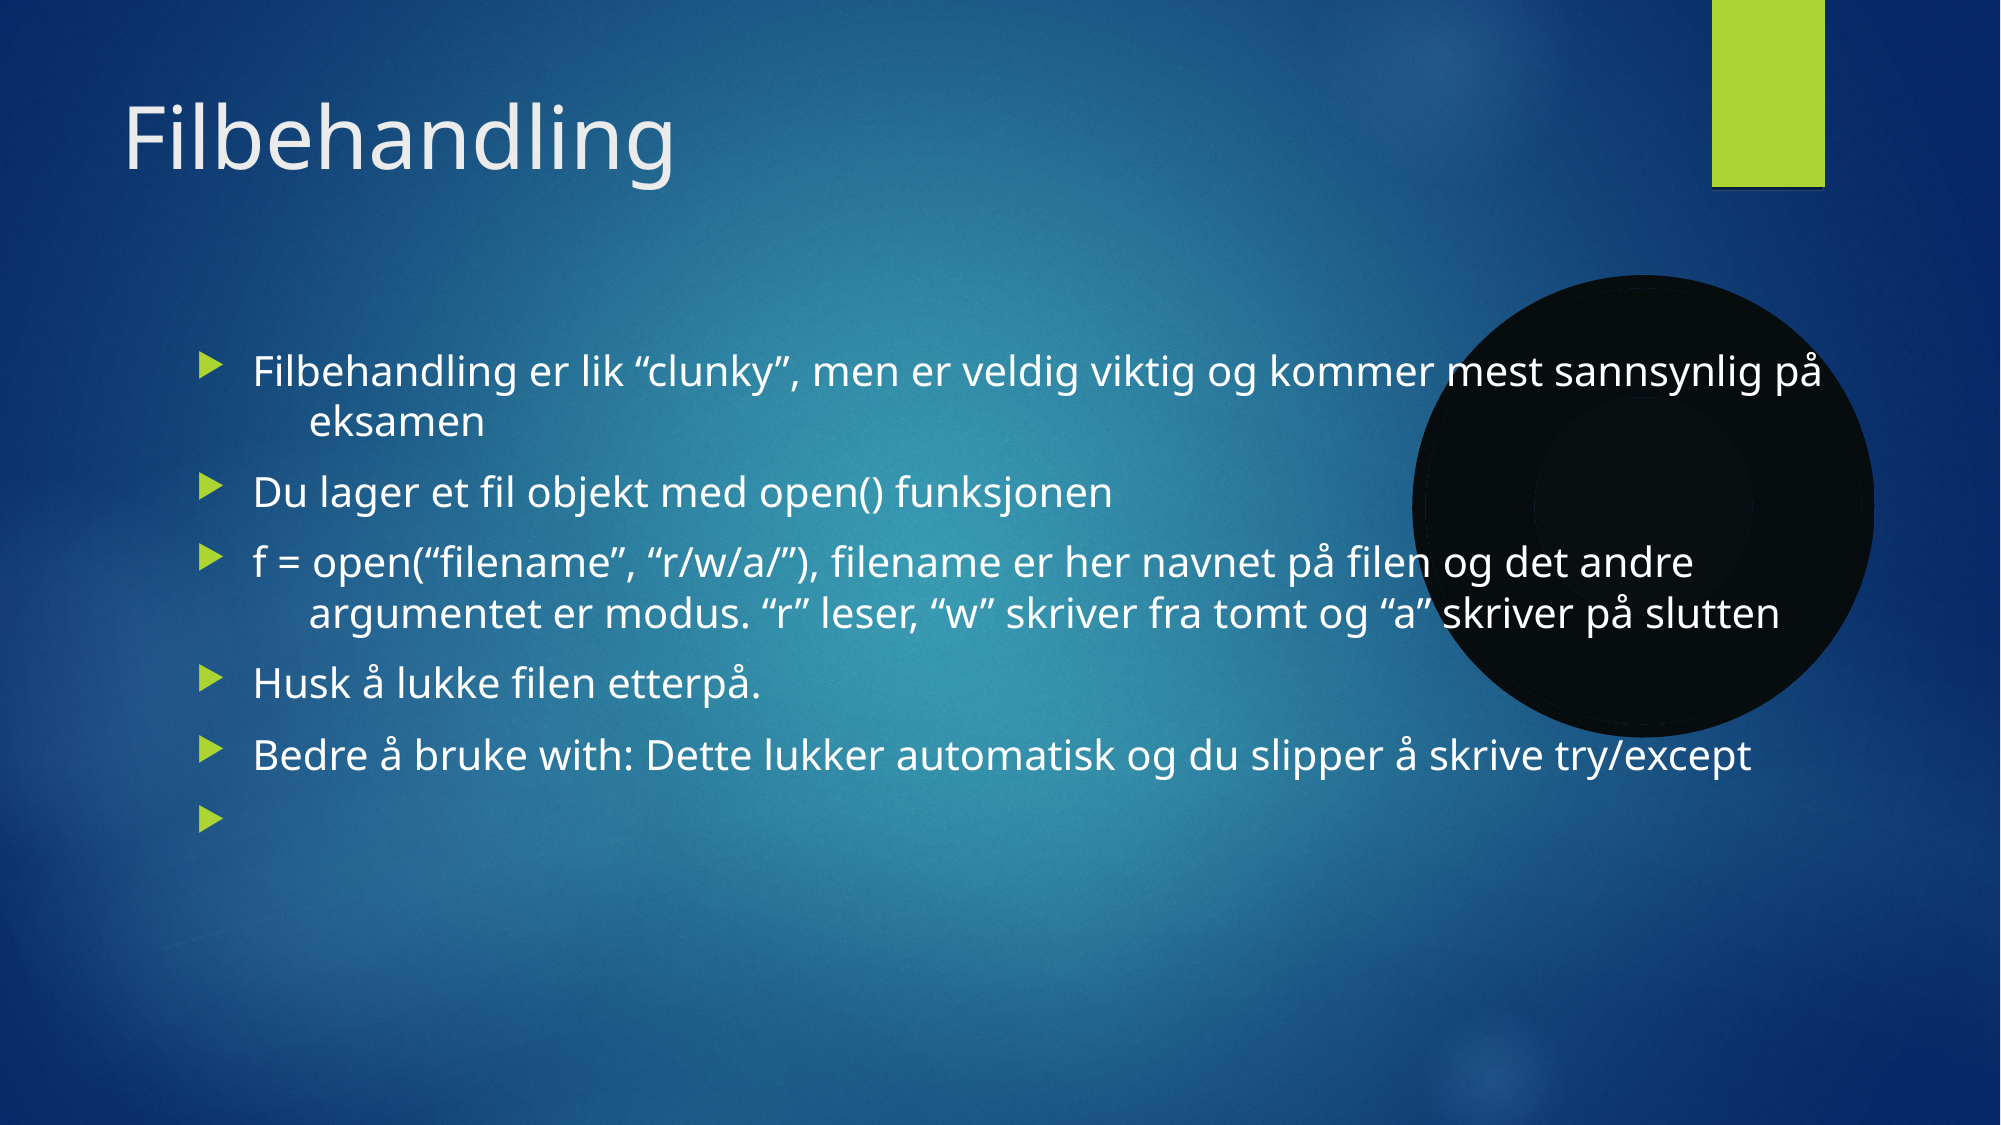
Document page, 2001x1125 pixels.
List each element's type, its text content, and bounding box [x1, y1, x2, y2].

list Filbehandling er lik “clunky”, men er veldig viktig og kommer mest sannsynlig på eksamen Du lager et fil objekt med open() funksjonen f = open(“filename”, “r/w/a/”), filename er her navnet på filen og det andre argumentet er modus. “r” leser, “w” skriver fra tomt og “a” skriver på slutten Husk å lukke filen etterpå. Bedre å bruke with: Dette lukker automatisk og du slipper å skrive try/except [181, 336, 1845, 1026]
title Filbehandling [106, 74, 1649, 305]
